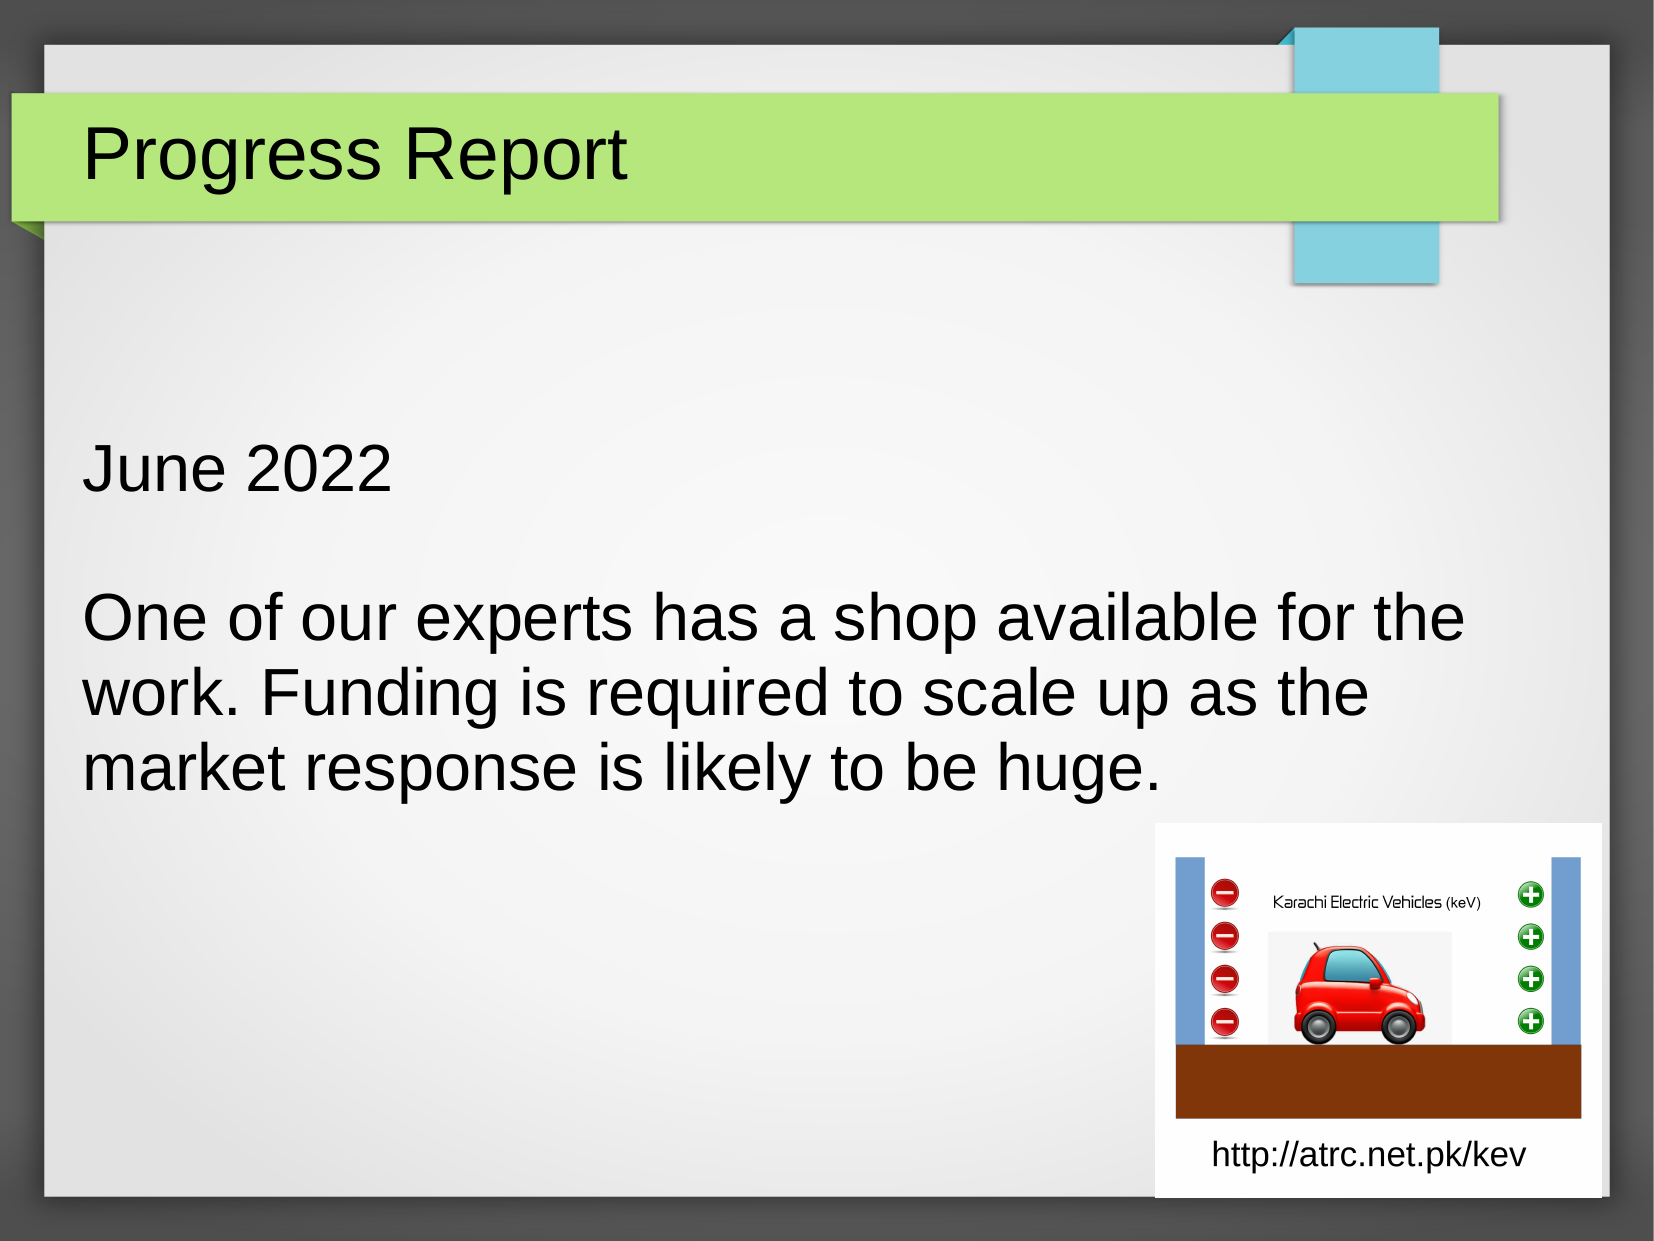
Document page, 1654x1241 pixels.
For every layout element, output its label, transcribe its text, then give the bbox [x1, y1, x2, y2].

picture [0, 0, 1654, 1241]
title Progress Report [82, 94, 1264, 213]
subtitle June 2022 One of our experts has a shop available for the work. Funding is required to scale up as the market response is likely to be huge. [82, 295, 1571, 1015]
